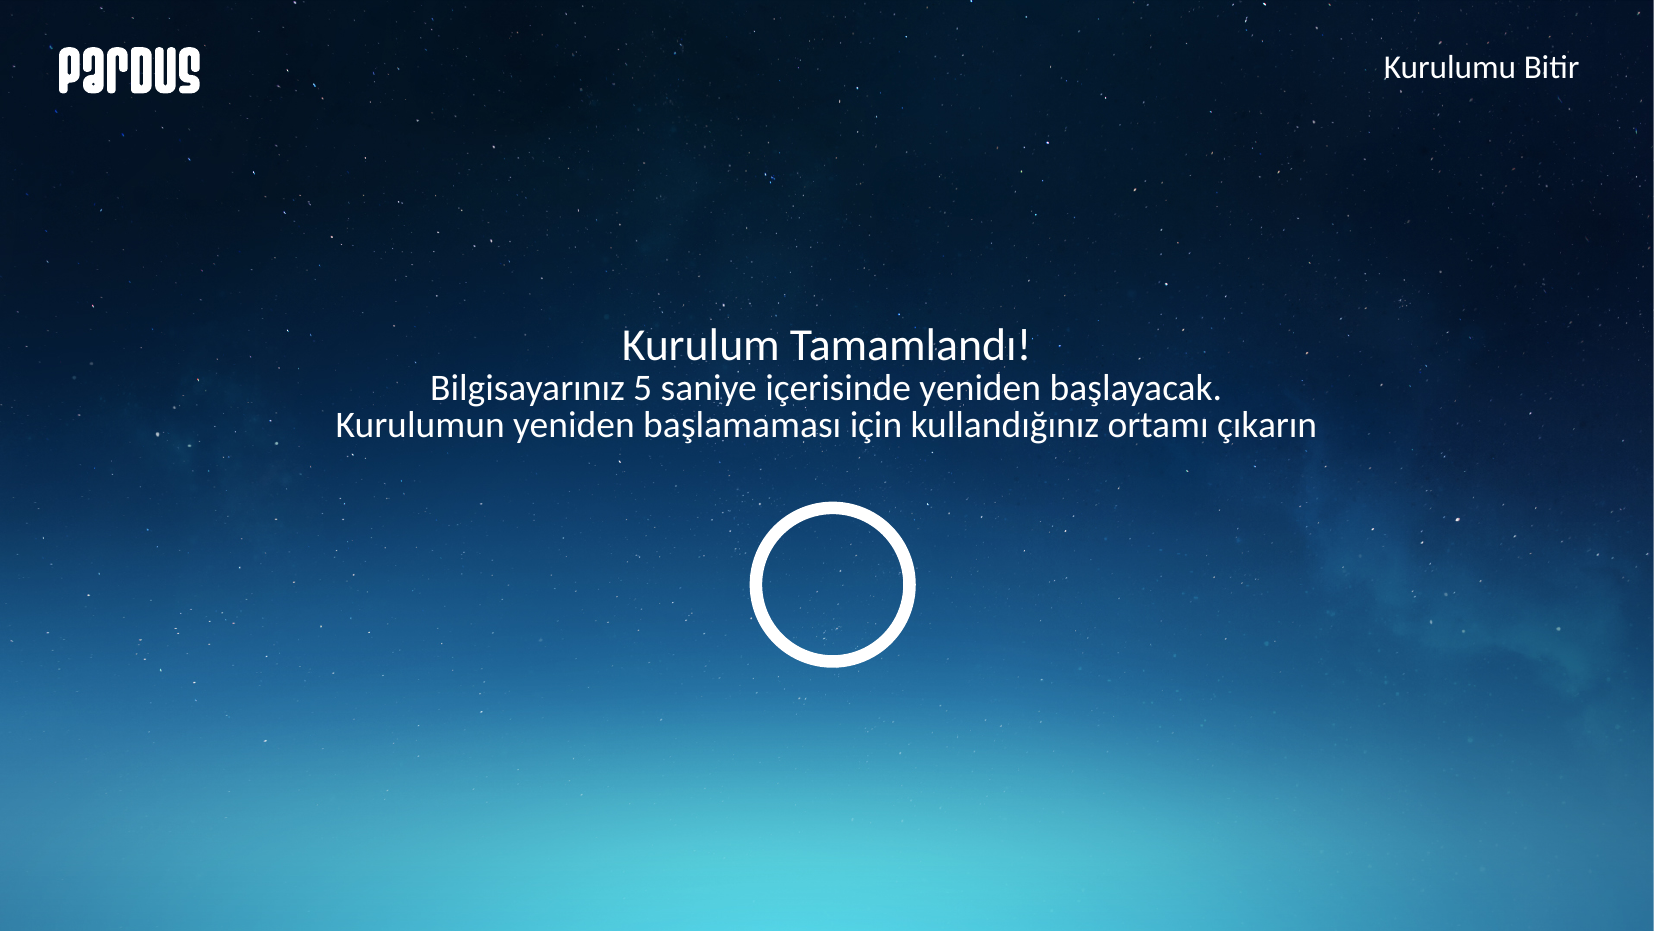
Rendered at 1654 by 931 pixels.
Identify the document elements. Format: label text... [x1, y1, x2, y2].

text_box [59, 47, 80, 94]
text_box [179, 47, 200, 94]
text_box [155, 47, 176, 94]
text_box Kurulum Tamamlandı! Bilgisayarınız 5 saniye içerisinde yeniden başlayacak. Kurulumun yeniden başlamaması için kullandığınız ortamı çıkarın [277, 318, 1376, 455]
text_box [83, 47, 104, 94]
text_box Kurulumu Bitir [1015, 46, 1595, 128]
text_box [131, 47, 152, 94]
picture [0, 0, 1654, 931]
text_box [107, 47, 128, 94]
